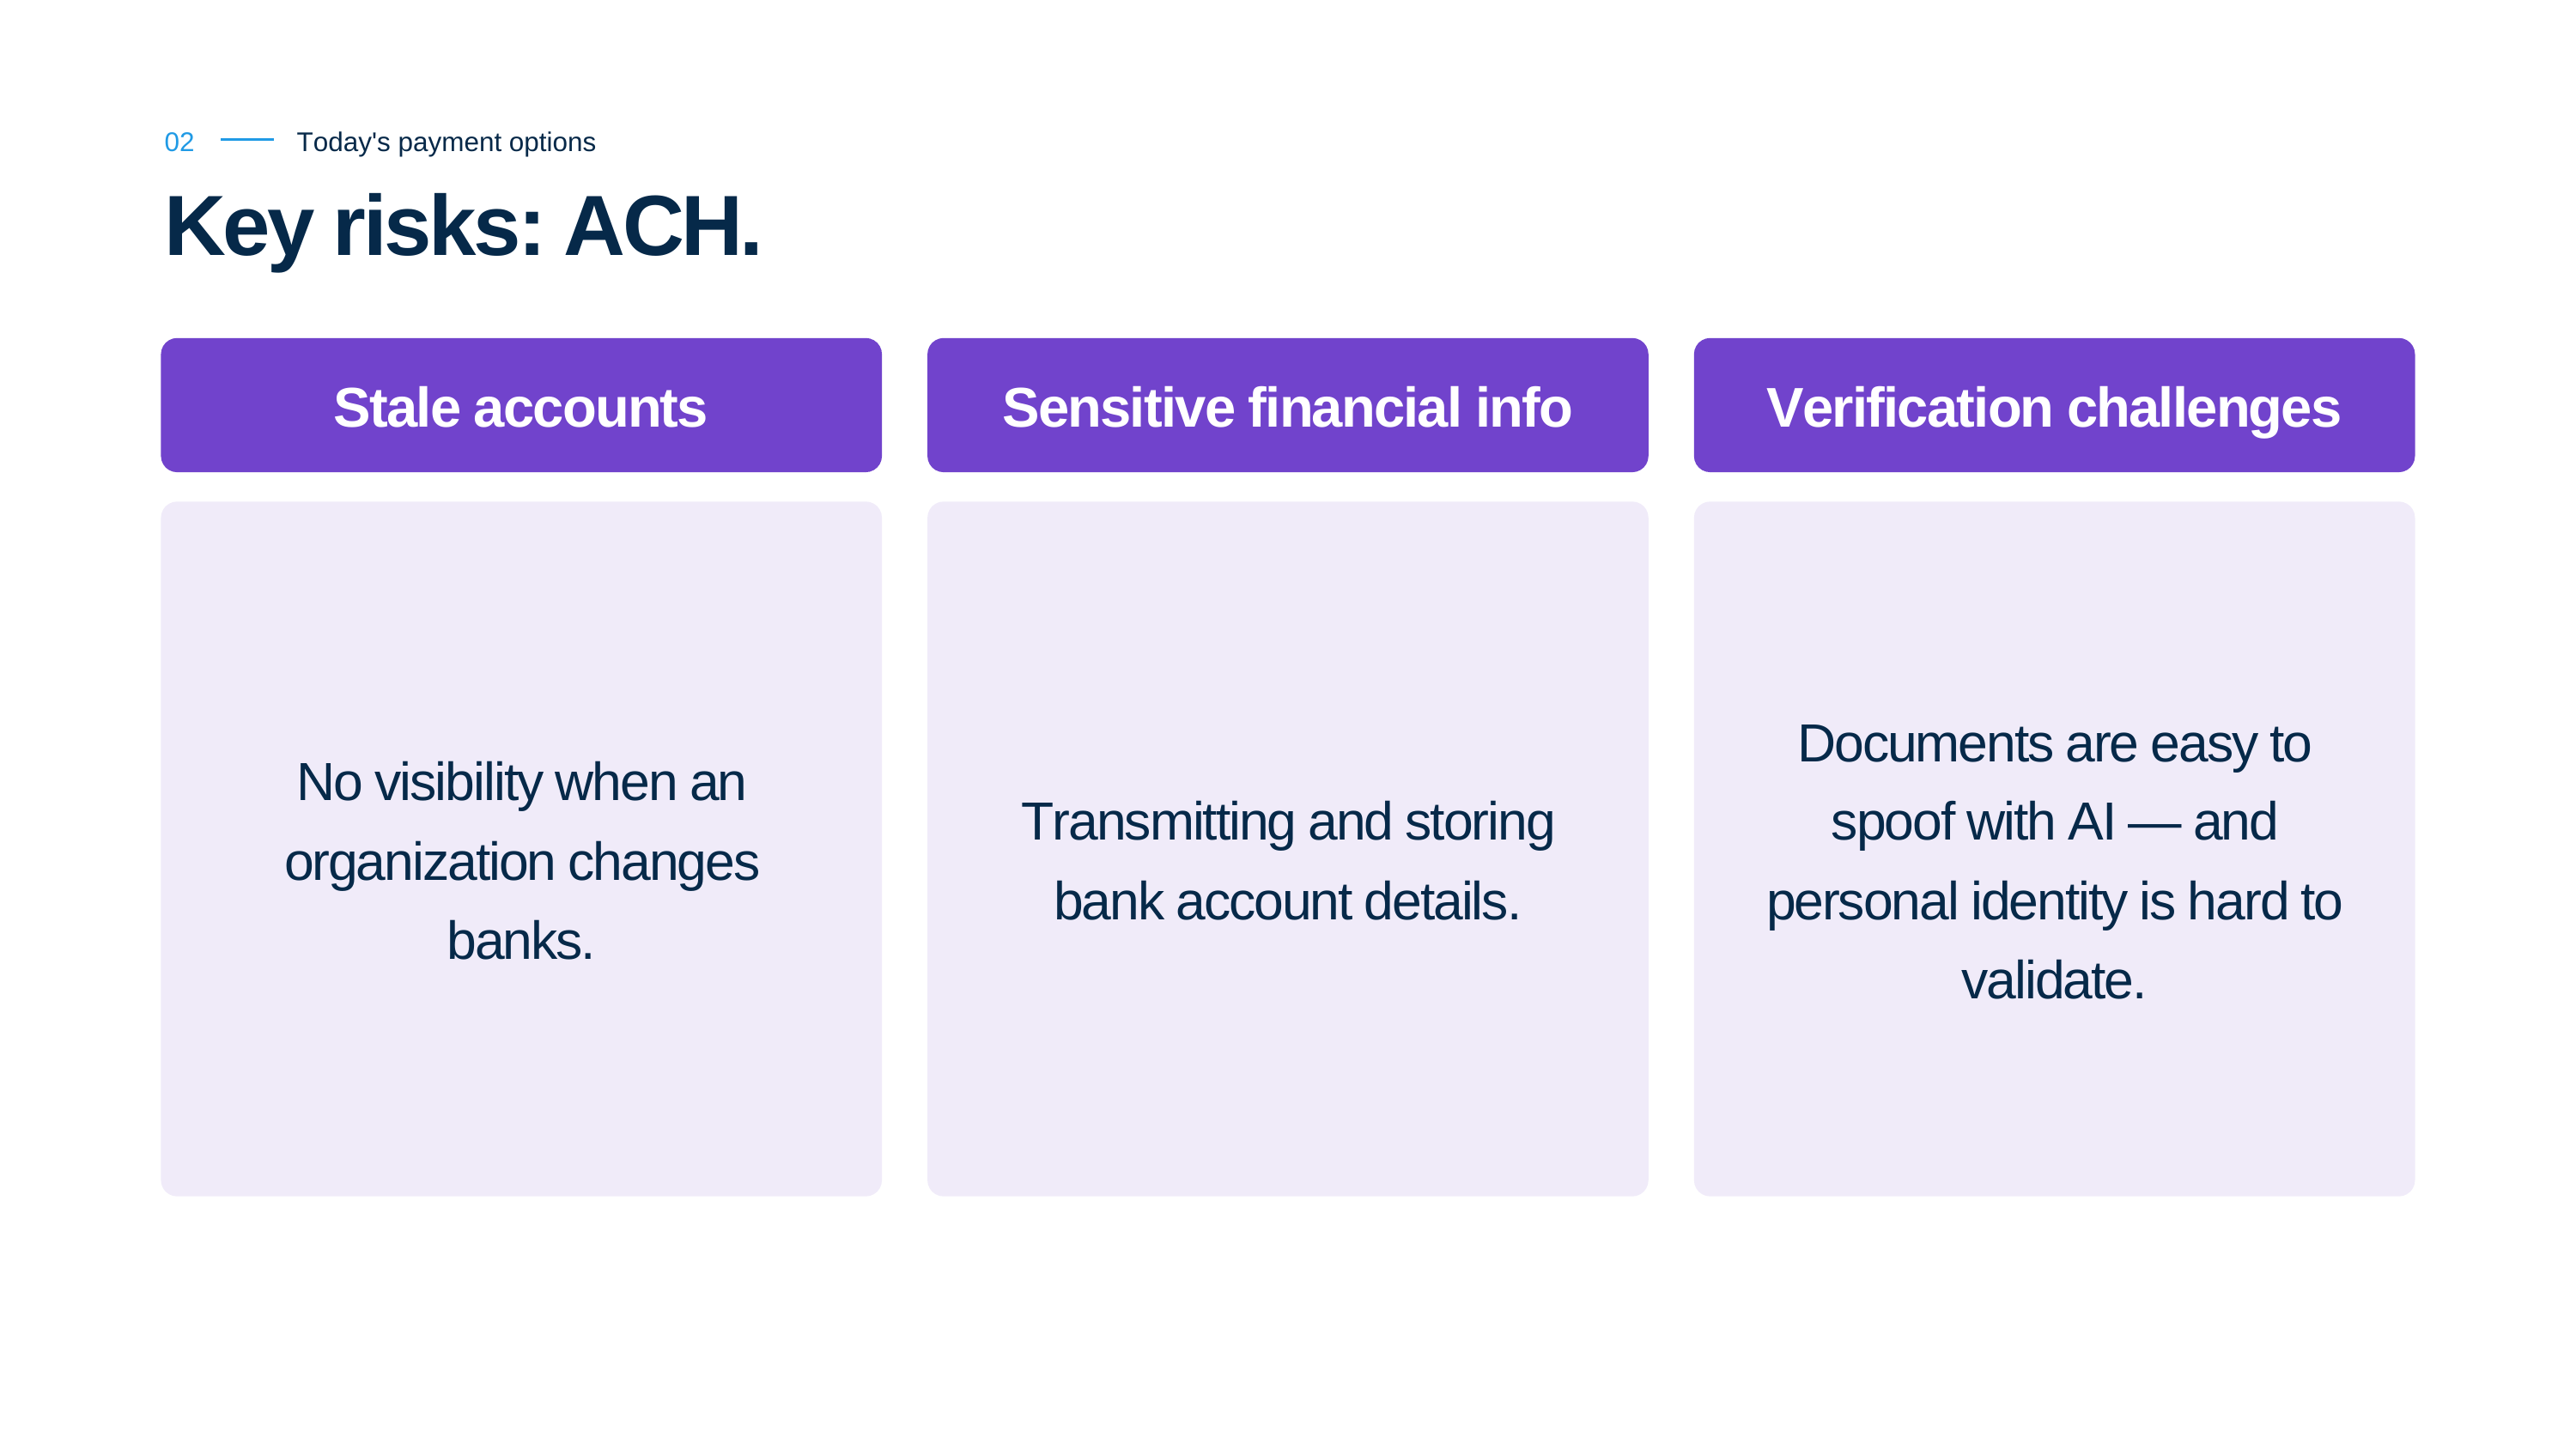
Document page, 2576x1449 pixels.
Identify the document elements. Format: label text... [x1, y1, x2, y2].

text_box No visibility when an organization changes banks. [204, 555, 840, 1149]
text_box Key risks: ACH. [161, 174, 2227, 280]
text_box Transmitting and storing bank account details. [970, 555, 1606, 1149]
text_box [927, 337, 1649, 473]
text_box [927, 501, 1649, 1197]
text_box 02 [161, 123, 213, 161]
text_box Verification challenges [1717, 373, 2391, 443]
text_box [1693, 501, 2415, 1197]
text_box Stale accounts [185, 373, 859, 443]
text_box [161, 337, 883, 473]
text_box Documents are easy to spoof with AI — and personal identity is hard to validate. [1736, 555, 2372, 1149]
text_box [161, 501, 883, 1197]
text_box Today's payment options [293, 123, 708, 161]
text_box Sensitive financial info [951, 373, 1625, 443]
text_box [1693, 337, 2415, 473]
